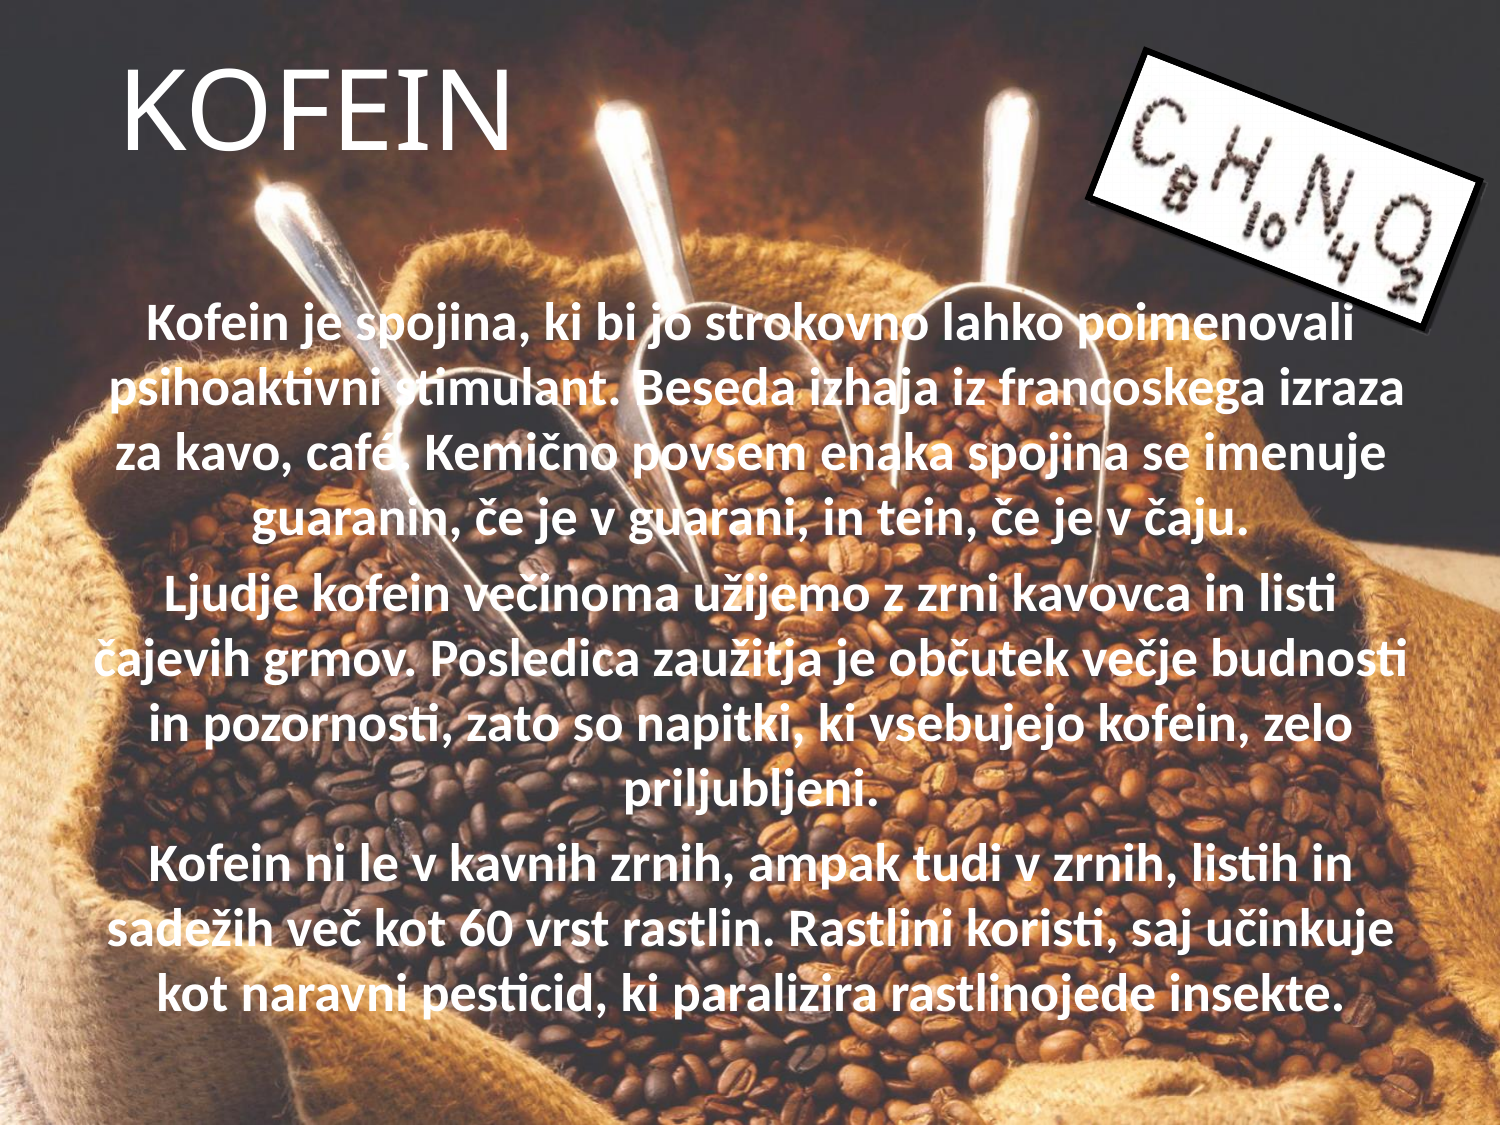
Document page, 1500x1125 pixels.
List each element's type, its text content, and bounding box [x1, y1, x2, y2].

picture [0, 0, 1500, 1125]
title KOFEIN [0, 30, 636, 180]
list Kofein je spojina, ki bi jo strokovno lahko poimenovali psihoaktivni stimulant. Beseda izhaja iz francoskega izraza za kavo, café. Kemično povsem enaka spojina se imenuje guaranin, če je v guarani, in tein, če je v čaju. Ljudje kofein večinoma užijemo z zrni kavovca in listi čajevih grmov. Posledica zaužitja je občutek večje budnosti in pozornosti, zato so napitki, ki vsebujejo kofein, zelo priljubljeni. Kofein ni le v kavnih zrnih, ampak tudi v zrnih, listih in sadežih več kot 60 vrst rastlin. Rastlini koristi, saj učinkuje kot naravni pesticid, ki paralizira rastlinojede insekte. [76, 278, 1427, 1022]
